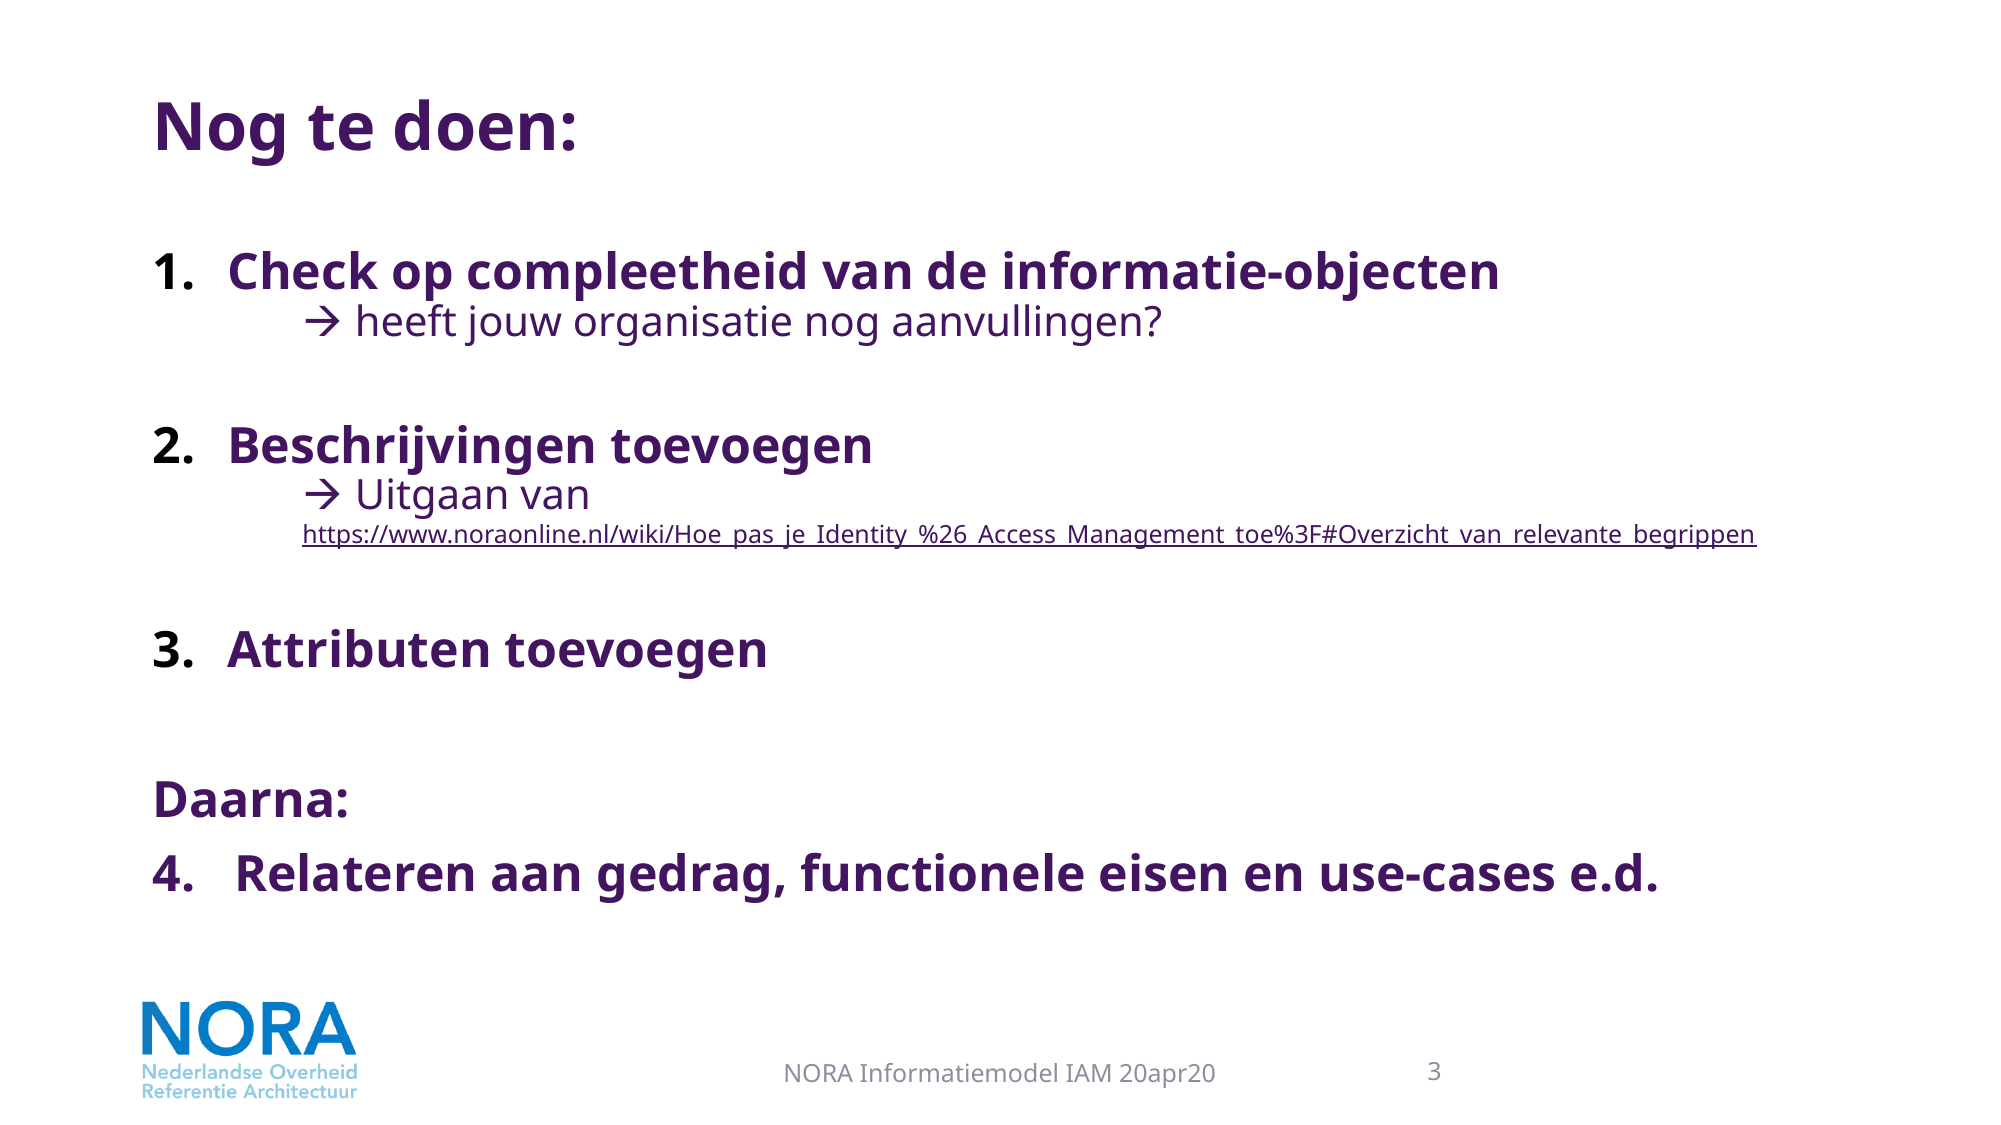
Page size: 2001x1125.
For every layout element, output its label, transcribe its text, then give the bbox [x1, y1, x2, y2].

subtitle Nog te doen: Check op compleetheid van de informatie-objecten  heeft jouw organisatie nog aanvullingen? Beschrijvingen toevoegen  Uitgaan van https://www.noraonline.nl/wiki/Hoe_pas_je_Identity_%26_Access_Management_toe%3F#Overzicht_van_relevante_begrippen Attributen toevoegen Daarna: 4. Relateren aan gedrag, functionele eisen en use-cases e.d. [137, 85, 1863, 858]
picture [137, 997, 362, 1103]
text_box 3 [1412, 1042, 1863, 1103]
text_box NORA Informatiemodel IAM 20apr20 [662, 1042, 1338, 1103]
